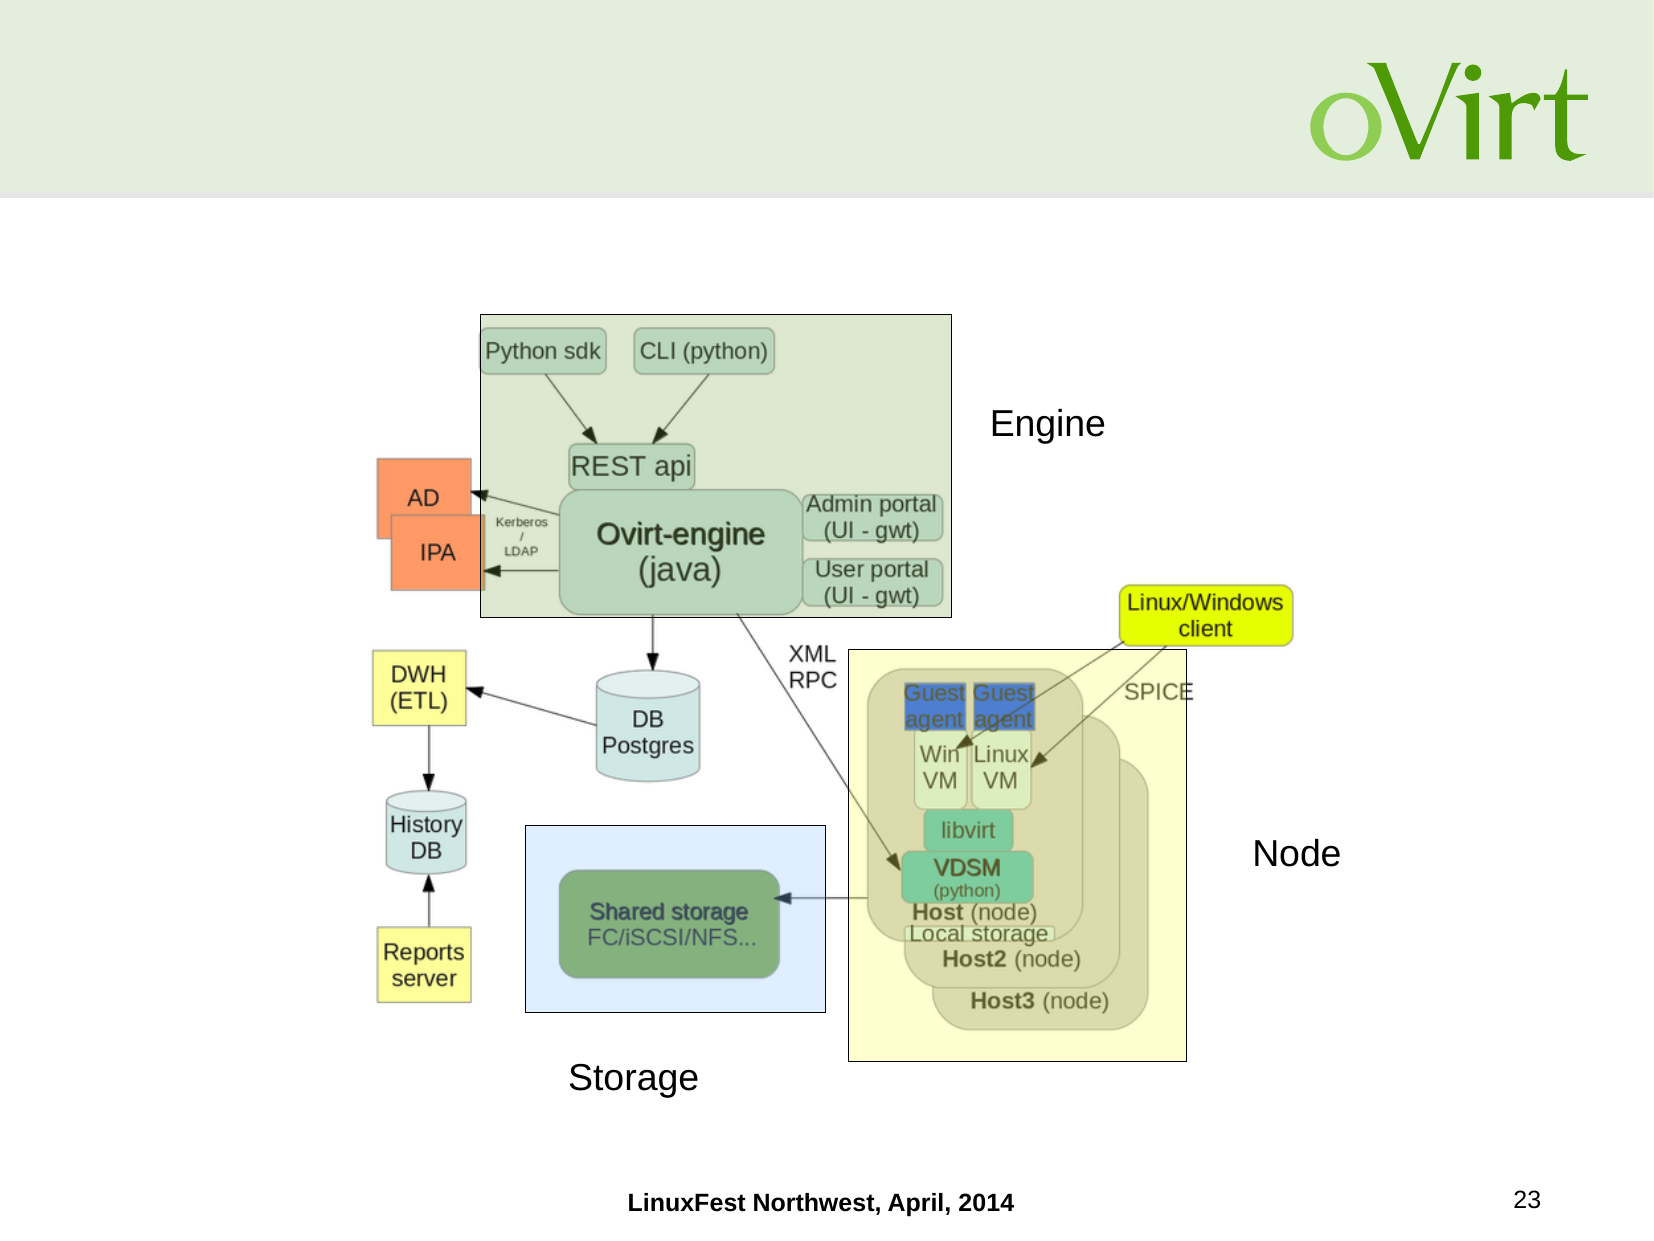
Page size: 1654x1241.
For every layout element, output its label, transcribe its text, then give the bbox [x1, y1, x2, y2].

text_box [480, 314, 952, 618]
text_box [525, 825, 826, 1013]
text_box Engine [975, 394, 1121, 452]
text_box Node [1237, 825, 1357, 882]
picture [317, 244, 1344, 1039]
text_box Storage [553, 1049, 714, 1107]
text_box [848, 649, 1187, 1062]
